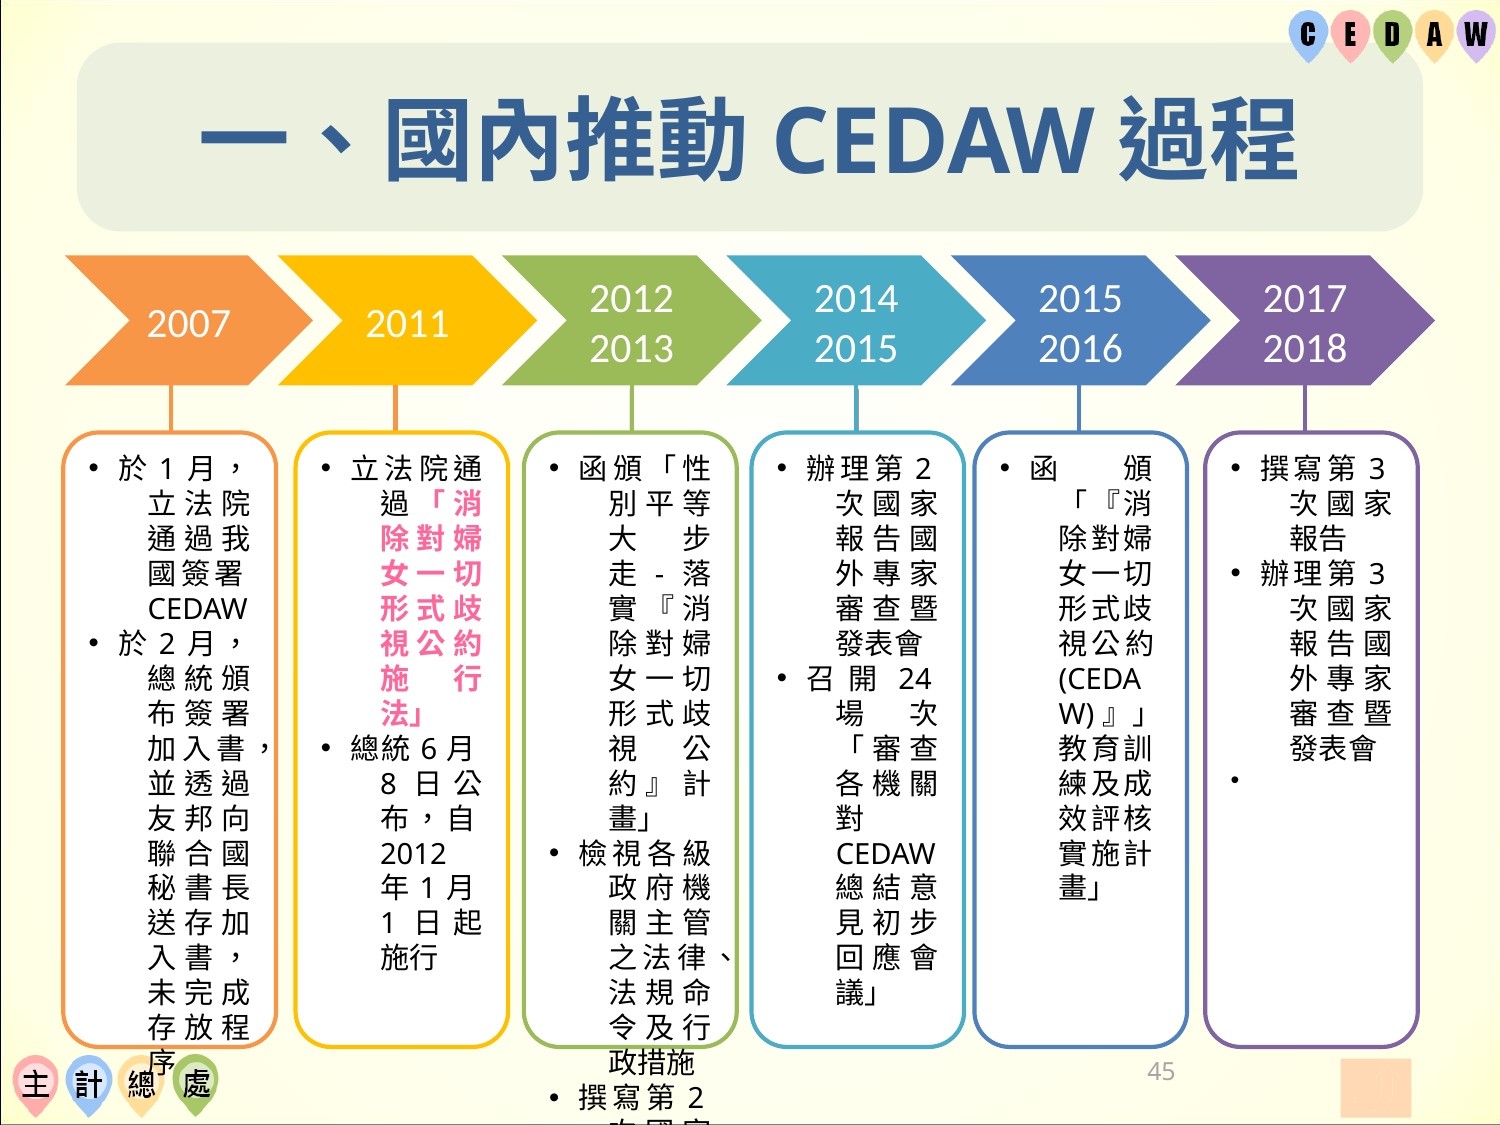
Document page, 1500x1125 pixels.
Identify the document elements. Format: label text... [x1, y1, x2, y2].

text_box 函頒「『消除對婦女一切形式歧視公約(CEDAW)』」教育訓練及成效評核實施計畫」 [974, 432, 1188, 1047]
text_box 2014 2015 [726, 255, 987, 386]
text_box 2017 2018 [1175, 255, 1436, 386]
text_box 辦理第2次國家報告國外專家審查暨發表會 召開24場次「審查各機關對CEDAW總結意見初步回應會議」 [751, 432, 965, 1047]
text_box 立法院通過「消除對婦女一切形式歧視公約施行法」 總統6月8日公布，自2012年1月1日起施行 [295, 432, 509, 1047]
text_box 撰寫第3次國家報告 辦理第3次國家報告國外專家審查暨發表會 [1205, 432, 1418, 1047]
text_box 2011 [277, 255, 538, 386]
text_box 2012 2013 [501, 255, 762, 386]
text_box 函頒「性別平等大步走-落實『消除對婦女一切形式歧視公約』計畫」 檢視各級政府機關主管之法律、法規命令及行政措施 撰寫第2次國家報告 [523, 432, 737, 1047]
text_box 於1月，立法院通過我國簽署CEDAW 於2月，總統頒布簽署加入書，並透過友邦向聯合國秘書長送存加入書，未完成存放程序 [63, 432, 277, 1047]
text_box [1132, 1042, 1483, 1118]
title 一、國內推動CEDAW過程 [75, 42, 1426, 231]
text_box 2015 2016 [950, 255, 1211, 386]
text_box 2007 [64, 255, 314, 386]
